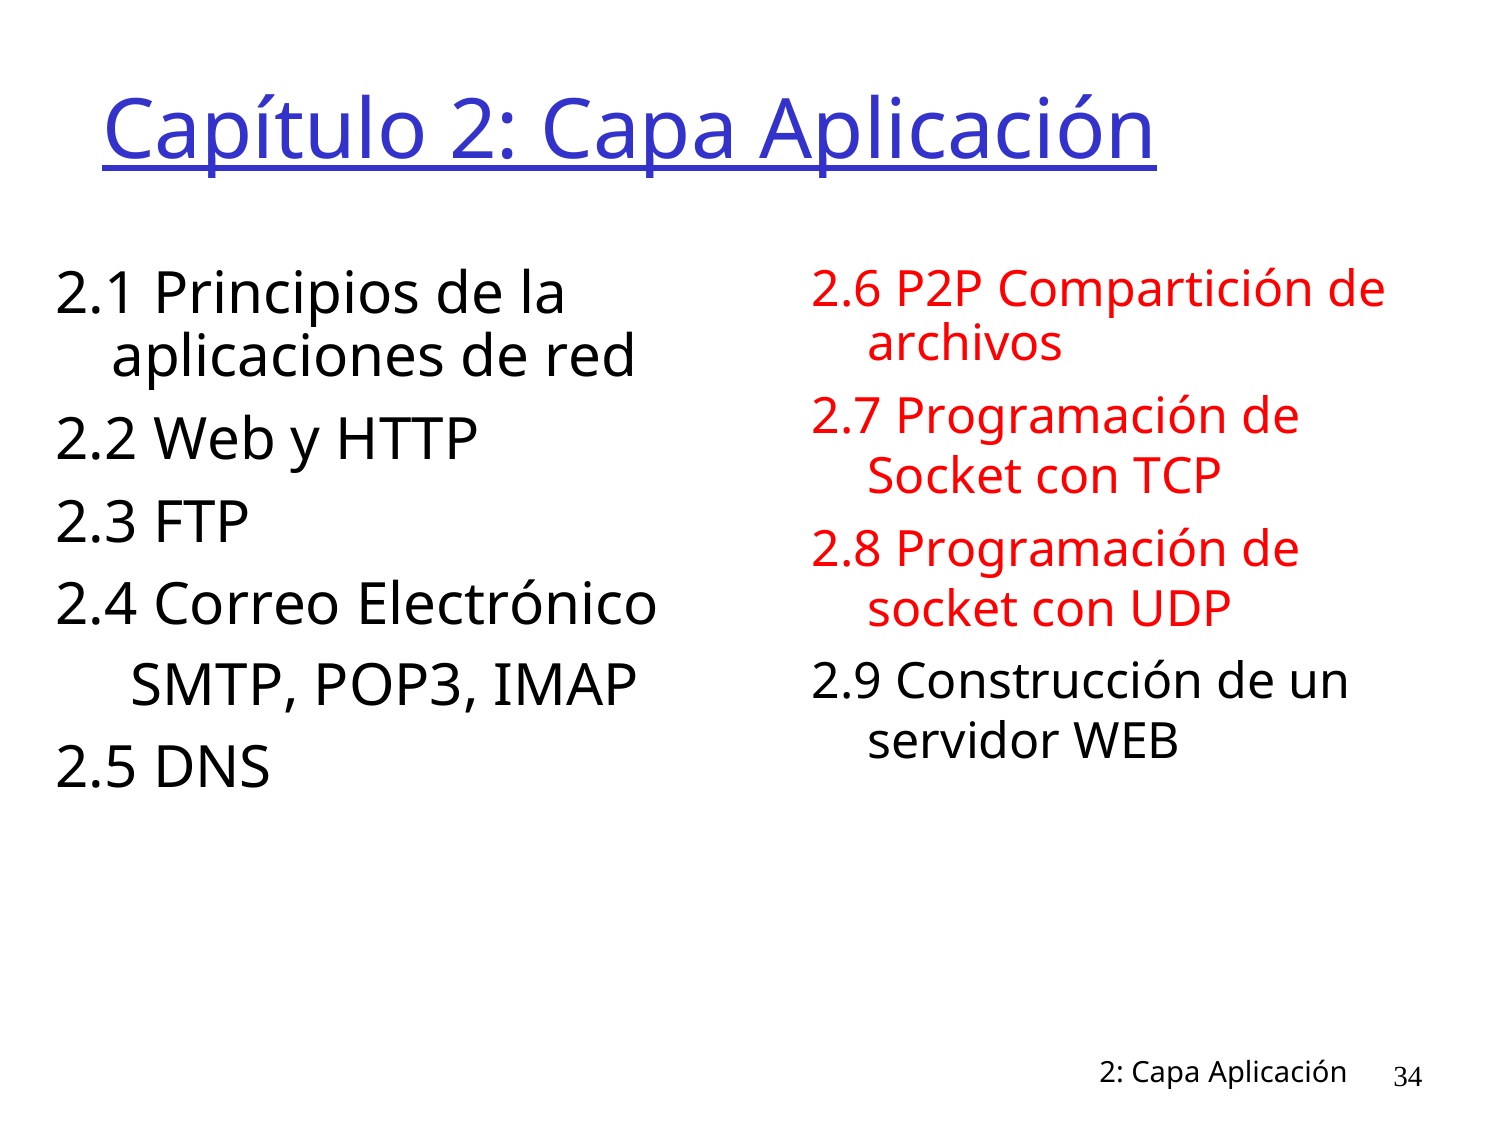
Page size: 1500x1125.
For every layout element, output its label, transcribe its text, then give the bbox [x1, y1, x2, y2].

text_box Capítulo 2: Capa Aplicación [87, 37, 1363, 225]
text_box 2.1 Principios de la aplicaciones de red 2.2 Web y HTTP 2.3 FTP 2.4 Correo Electrónico SMTP, POP3, IMAP 2.5 DNS [41, 255, 751, 995]
text_box 2.6 P2P Compartición de archivos 2.7 Programación de Socket con TCP 2.8 Programación de socket con UDP 2.9 Construcción de un servidor WEB [797, 255, 1463, 1019]
